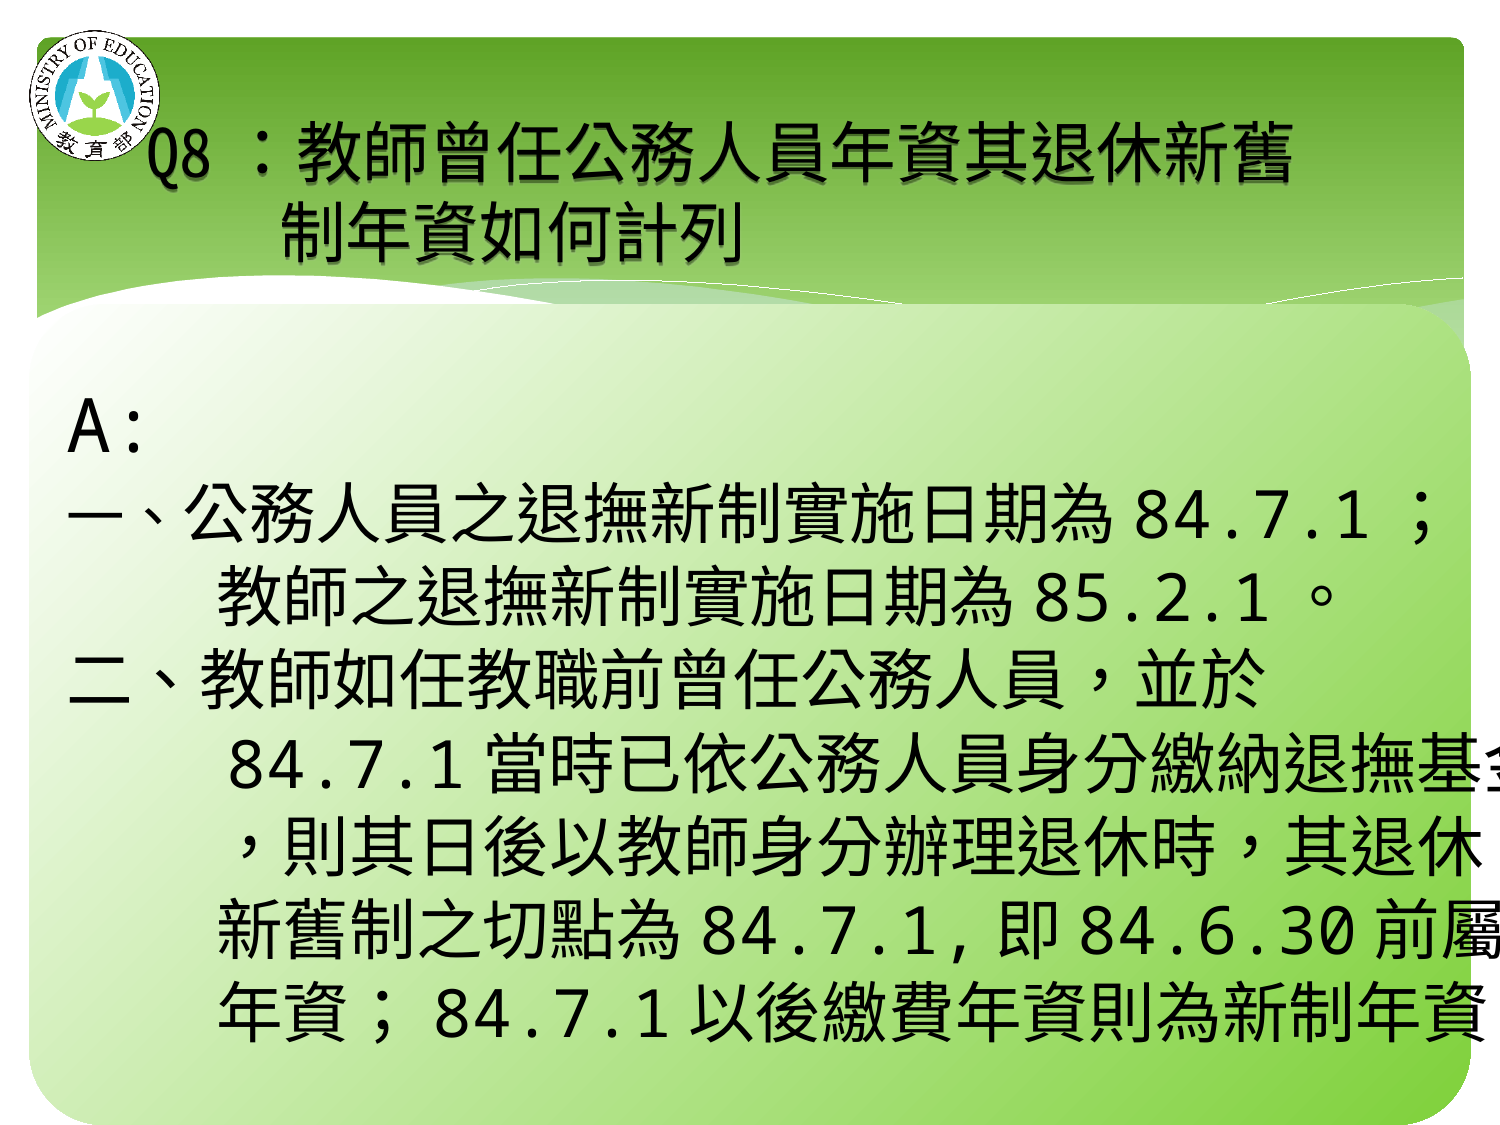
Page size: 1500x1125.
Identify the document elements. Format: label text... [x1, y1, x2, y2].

picture [29, 30, 160, 161]
text_box A: 一、公務人員之退撫新制實施日期為84.7.1； 教師之退撫新制實施日期為85.2.1。 二、教師如任教職前曾任公務人員，並於 84.7.1當時已依公務人員身分繳納退撫基金 ，則其日後以教師身分辦理退休時，其退休 新舊制之切點為84.7.1,即84.6.30前屬舊制 年資；84.7.1以後繳費年資則為新制年資。 [29, 304, 1471, 1125]
title Q8：教師曾任公務人員年資其退休新舊制年資如何計列 [131, 90, 1369, 291]
